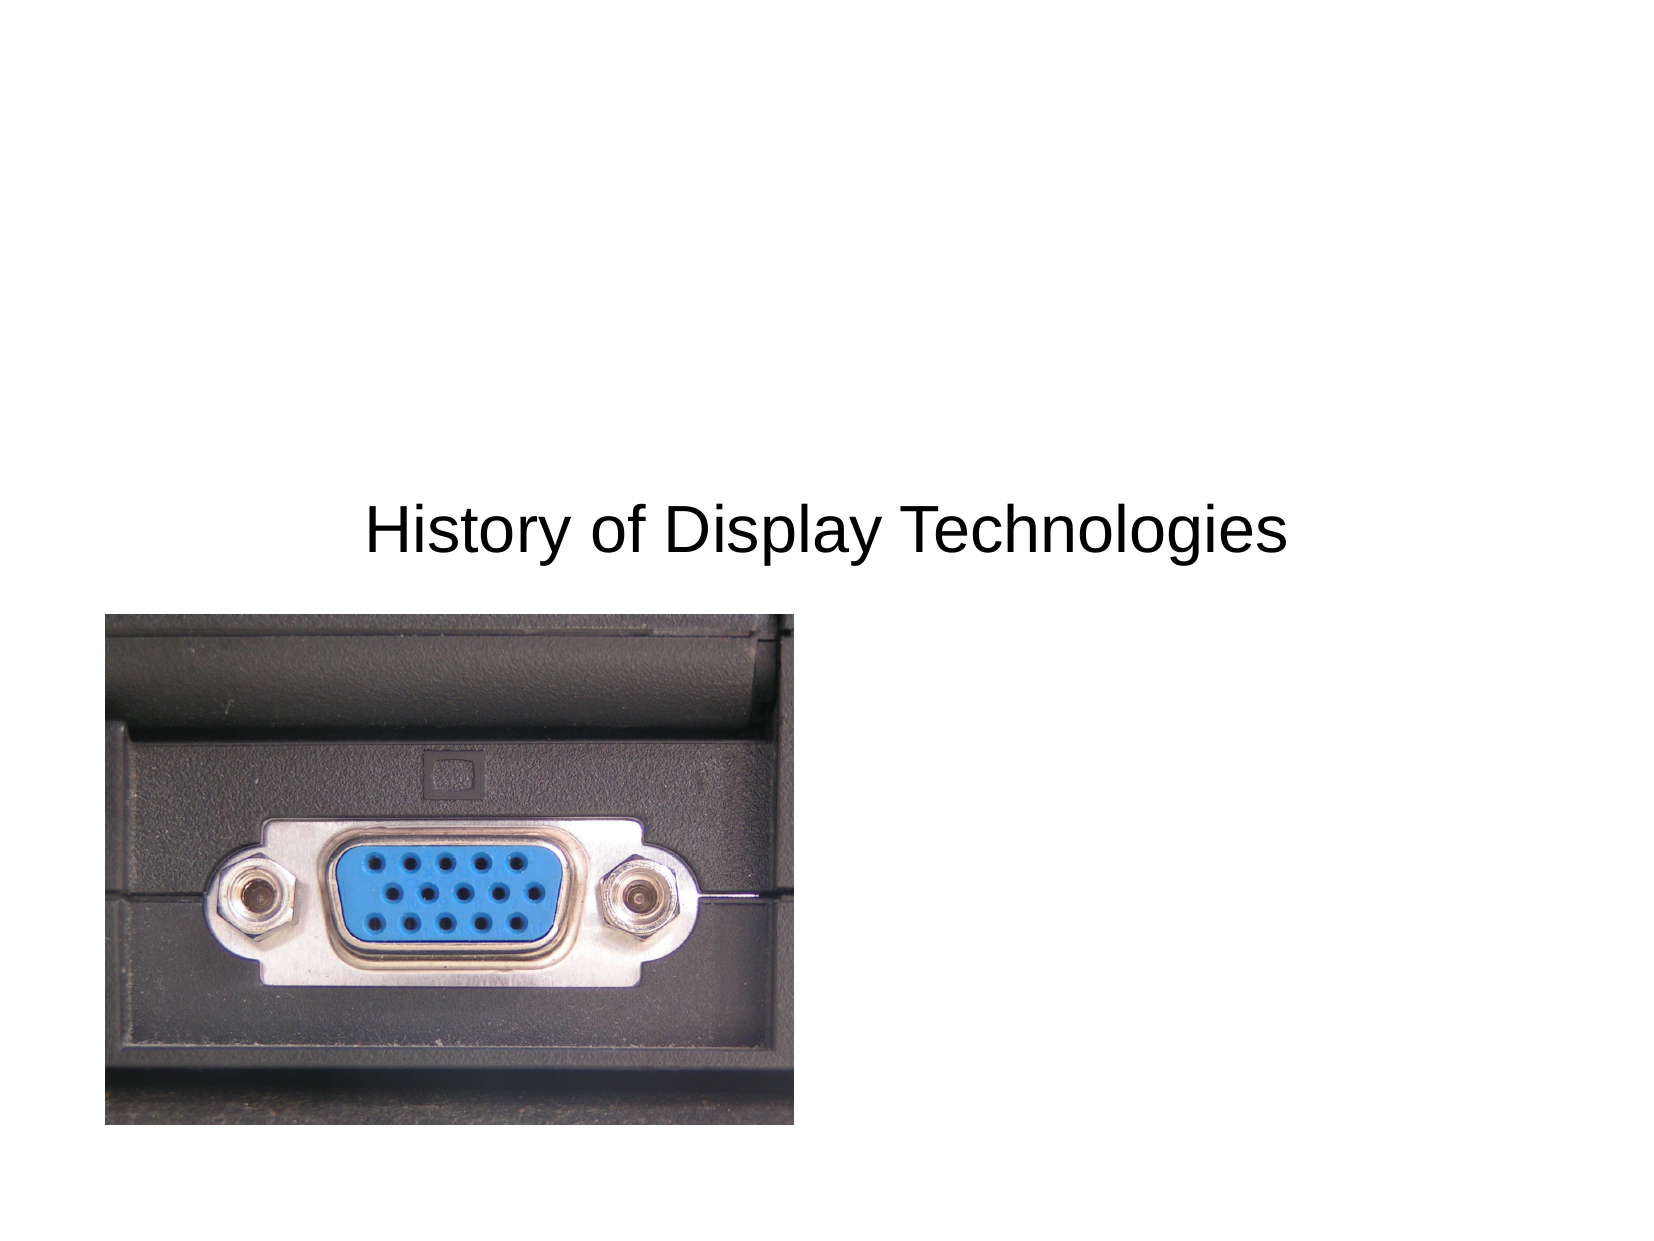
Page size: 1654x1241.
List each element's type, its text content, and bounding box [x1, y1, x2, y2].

subtitle History of Display Technologies [82, 49, 1571, 1010]
picture [105, 614, 794, 1126]
